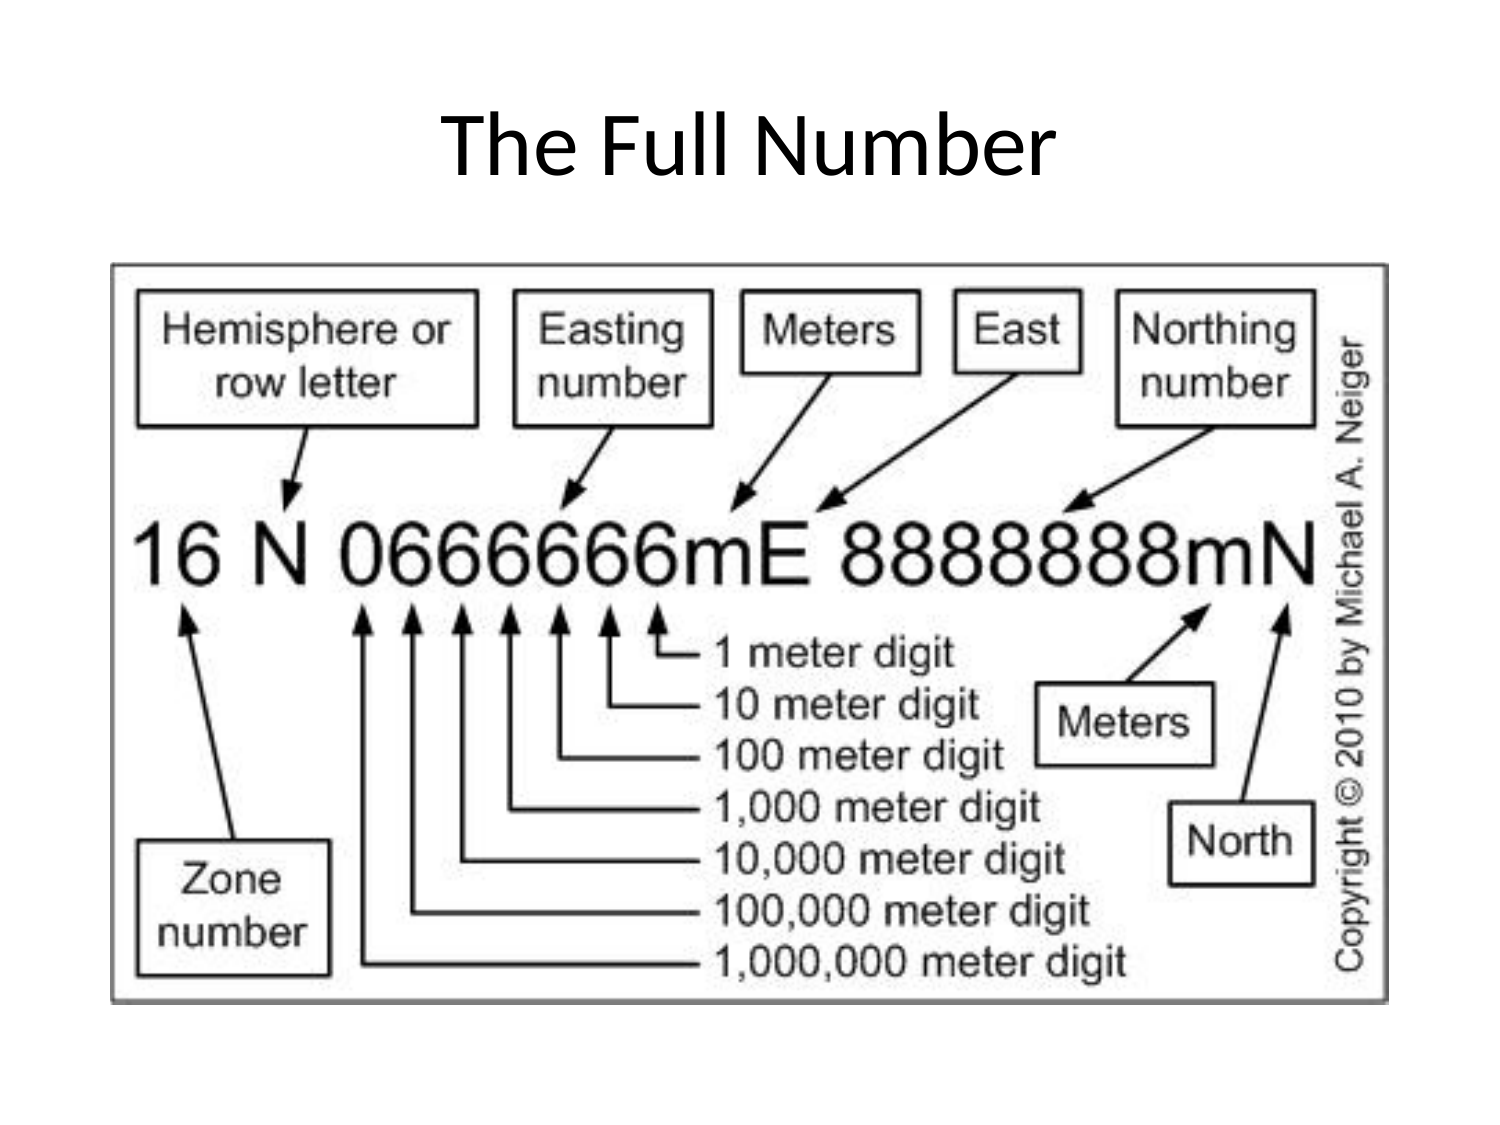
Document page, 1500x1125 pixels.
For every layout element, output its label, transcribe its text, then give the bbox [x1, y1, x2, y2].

picture [75, 262, 1425, 1005]
title The Full Number [75, 45, 1425, 233]
